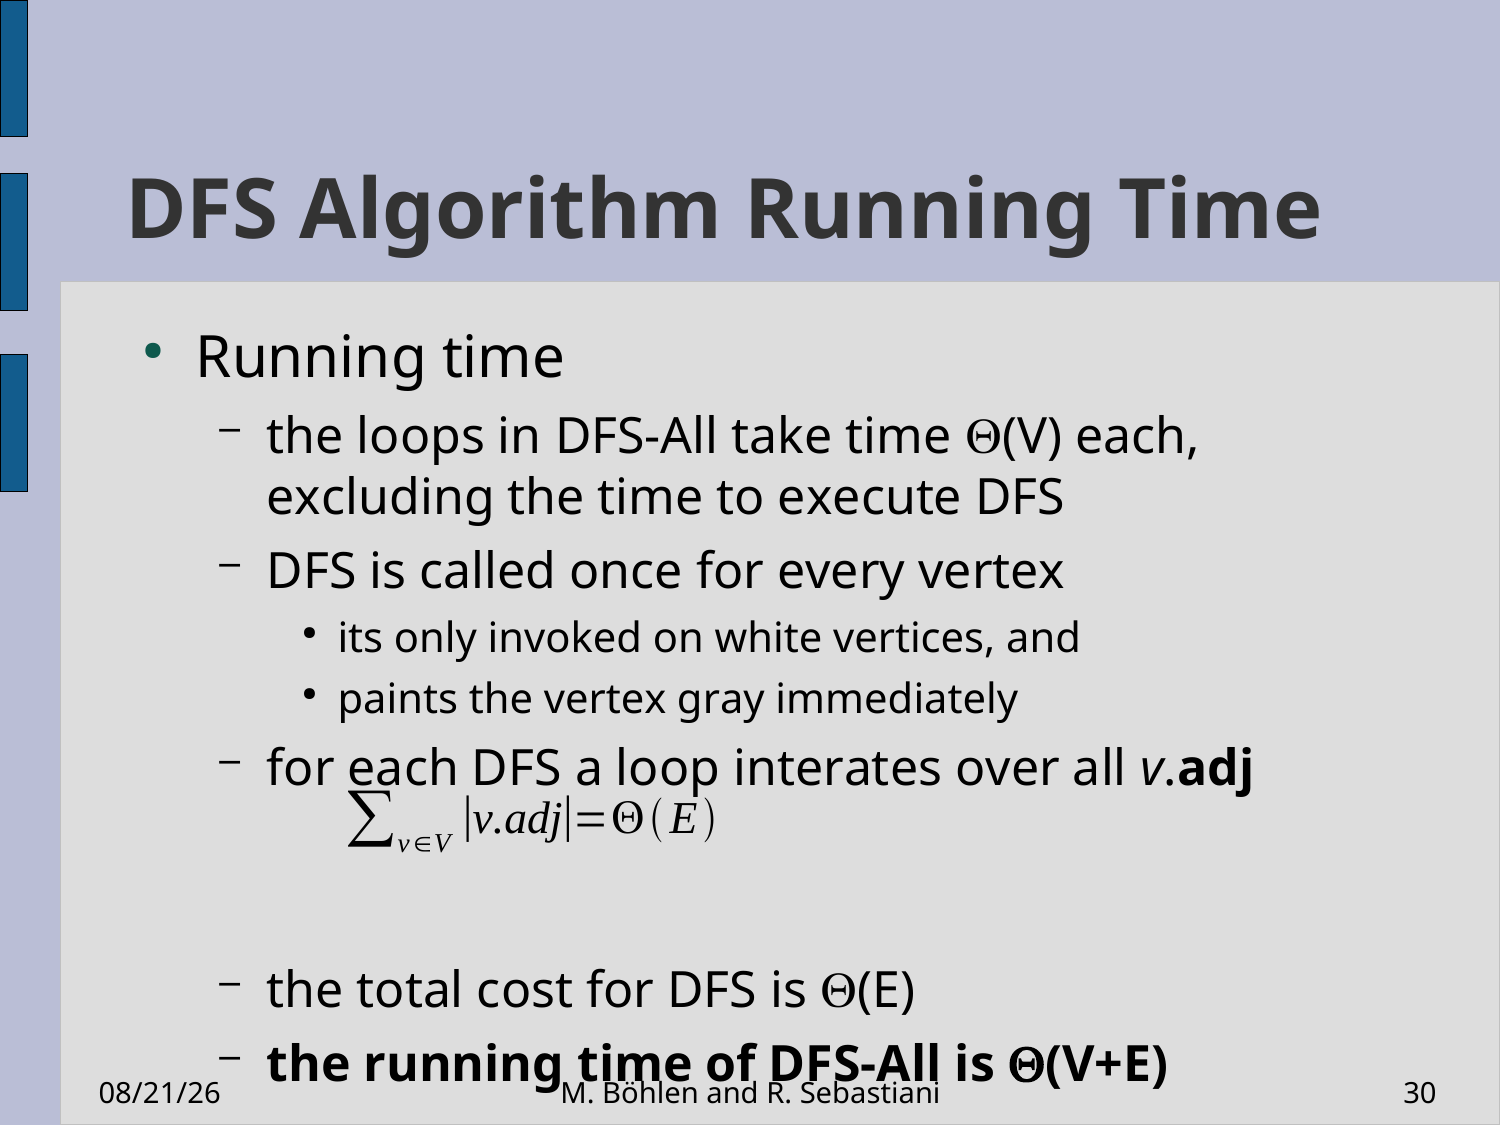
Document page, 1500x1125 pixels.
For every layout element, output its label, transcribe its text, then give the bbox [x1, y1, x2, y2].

chart [338, 786, 724, 859]
list Running time the loops in DFS-All take time (V) each, excluding the time to execute DFS DFS is called once for every vertex its only invoked on white vertices, and paints the vertex gray immediately for each DFS a loop interates over all v.adj the total cost for DFS is (E) the running time of DFS-All is (V+E) [110, 312, 1392, 1103]
title DFS Algorithm Running Time [110, 67, 1392, 271]
